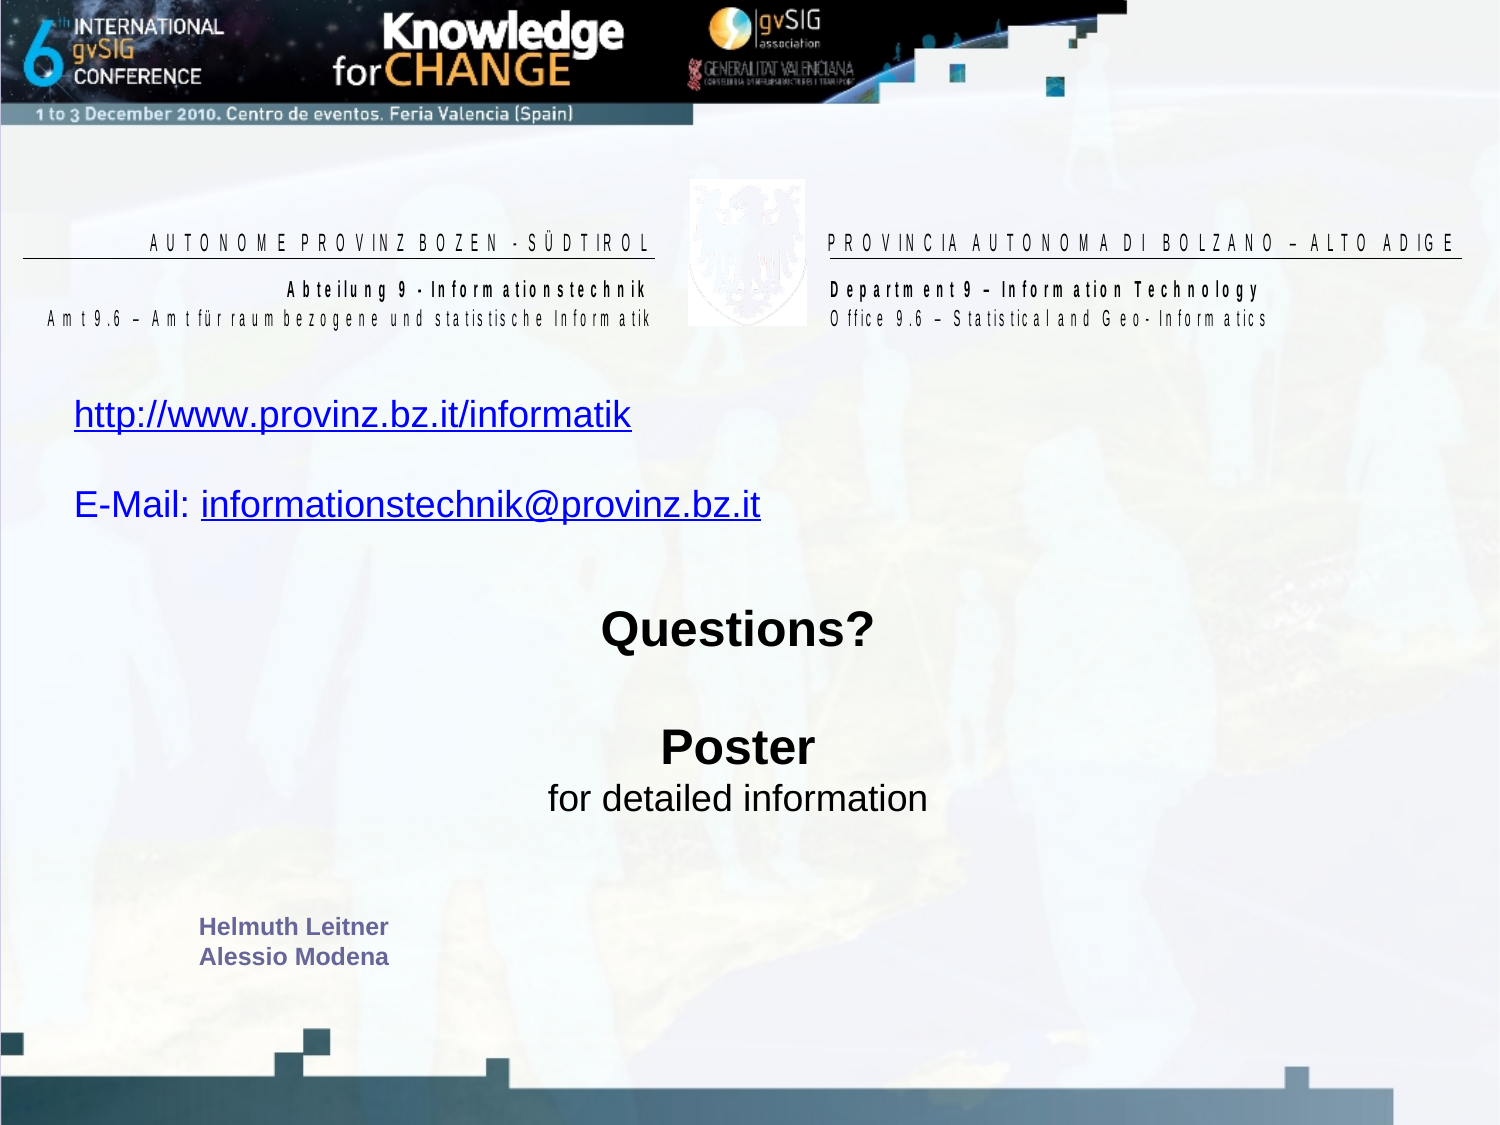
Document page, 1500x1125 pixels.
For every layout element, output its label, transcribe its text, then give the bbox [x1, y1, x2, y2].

text_box http://www.provinz.bz.it/informatik [59, 383, 655, 443]
picture [0, 0, 1500, 1125]
text_box Poster for detailed information [59, 709, 1418, 827]
text_box Questions? [59, 588, 1418, 709]
text_box E-Mail: informationstechnik@provinz.bz.it [59, 472, 776, 533]
text_box Helmuth Leitner Alessio Modena [184, 903, 405, 1009]
